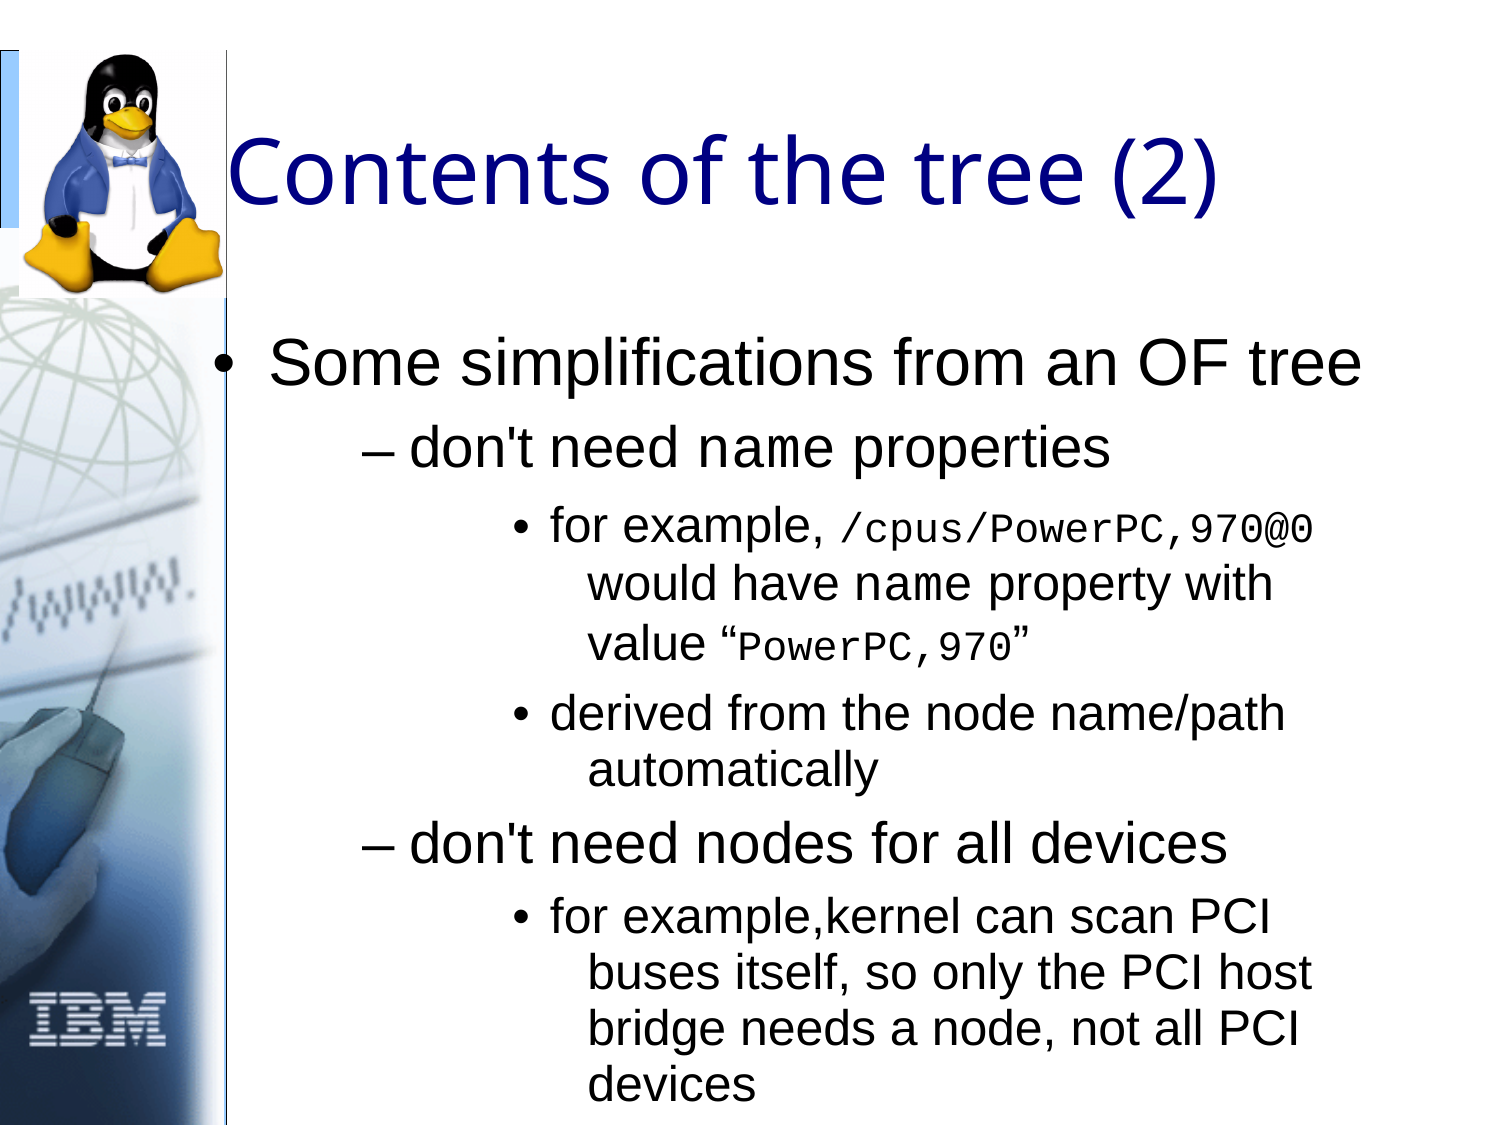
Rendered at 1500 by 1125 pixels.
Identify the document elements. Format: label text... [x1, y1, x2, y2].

list Some simplifications from an OF tree don't need name properties for example, /cpus/PowerPC,970@0 would have name property with value “PowerPC,970” derived from the node name/path automatically don't need nodes for all devices for example,kernel can scan PCI buses itself, so only the PCI host bridge needs a node, not all PCI devices [212, 324, 1388, 1056]
title Contents of the tree (2) [224, 107, 1388, 231]
